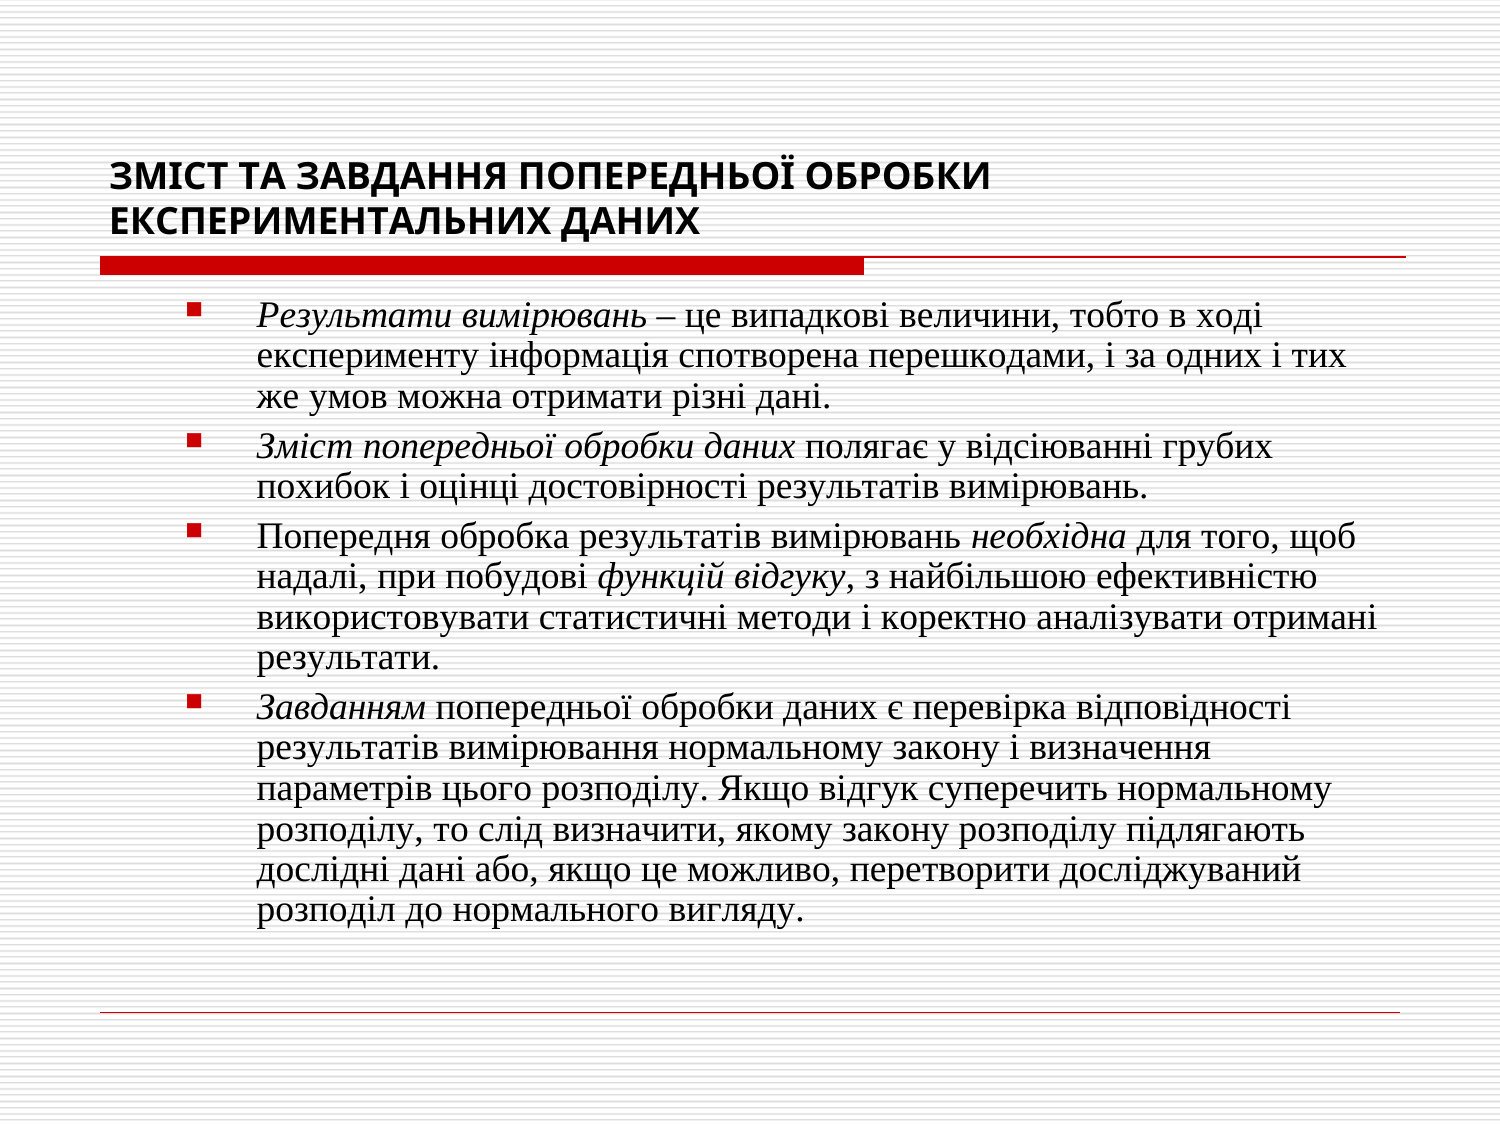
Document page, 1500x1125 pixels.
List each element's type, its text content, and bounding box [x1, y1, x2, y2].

title ЗМІСТ ТА ЗАВДАННЯ ПОПЕРЕДНЬОЇ ОБРОБКИ ЕКСПЕРИМЕНТАЛЬНИХ ДАНИХ [94, 49, 1407, 250]
picture [0, 0, 1500, 1125]
list Результати вимірювань – це випадкові величини, тобто в ході експерименту інформація спотворена перешкодами, і за одних і тих же умов можна отримати різні дані. Зміст попередньої обробки даних полягає у відсіюванні грубих похибок і оцінці достовірності результатів вимірювань. Попередня обробка результатів вимірювань необхідна для того, щоб надалі, при побудові функцій відгуку, з найбільшою ефективністю використовувати статистичні методи і коректно аналізувати отримані результати. Завданням попередньої обробки даних є перевірка відповідності результатів вимірювання нормальному закону і визначення параметрів цього розподілу. Якщо відгук суперечить нормальному розподілу, то слід визначити, якому закону розподілу підлягають дослідні дані або, якщо це можливо, перетворити досліджуваний розподіл до нормального вигляду. [92, 287, 1406, 988]
